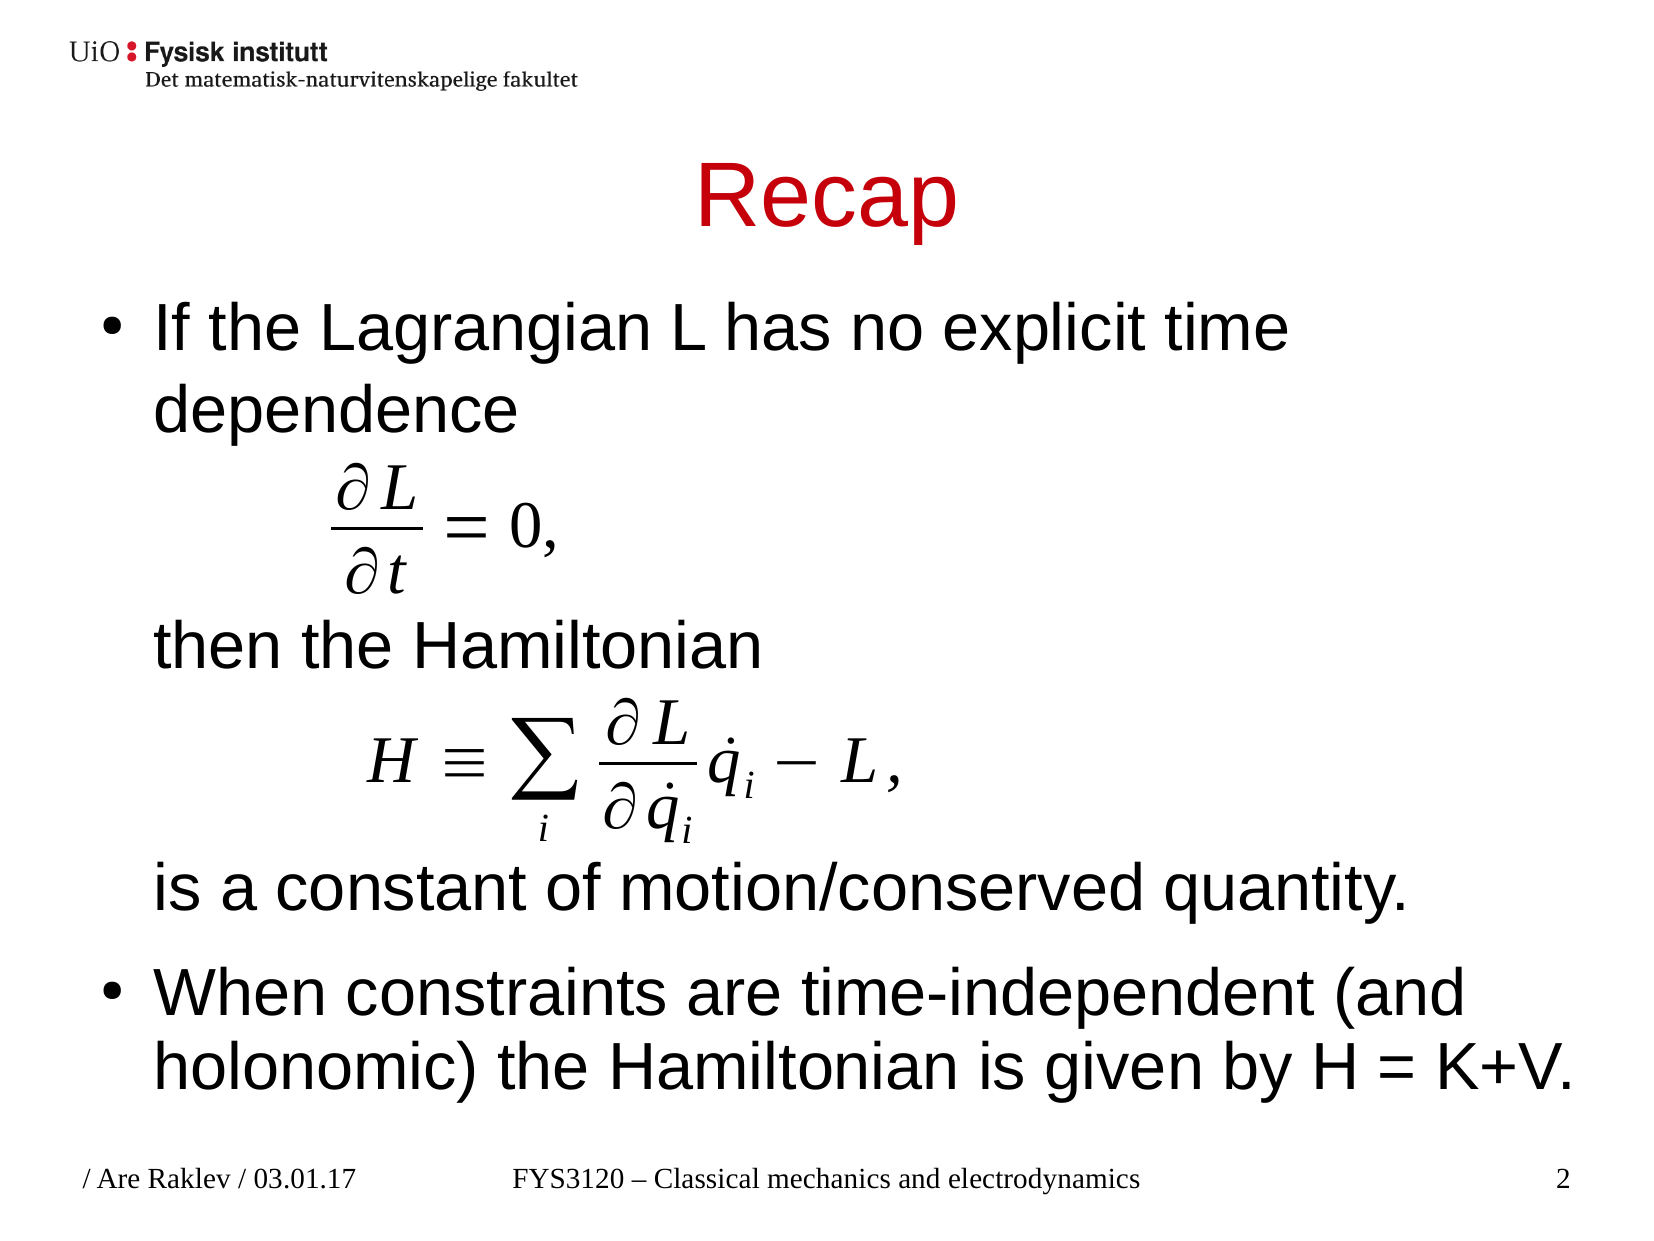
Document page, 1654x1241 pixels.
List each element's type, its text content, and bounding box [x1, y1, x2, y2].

list If the Lagrangian L has no explicit time dependence then the Hamiltonian is a constant of motion/conserved quantity. When constraints are time-independent (and holonomic) the Hamiltonian is given by H = K+V. [82, 290, 1613, 1178]
chart [357, 684, 909, 853]
title Recap [82, 90, 1571, 290]
chart [322, 449, 565, 608]
picture [68, 37, 581, 93]
